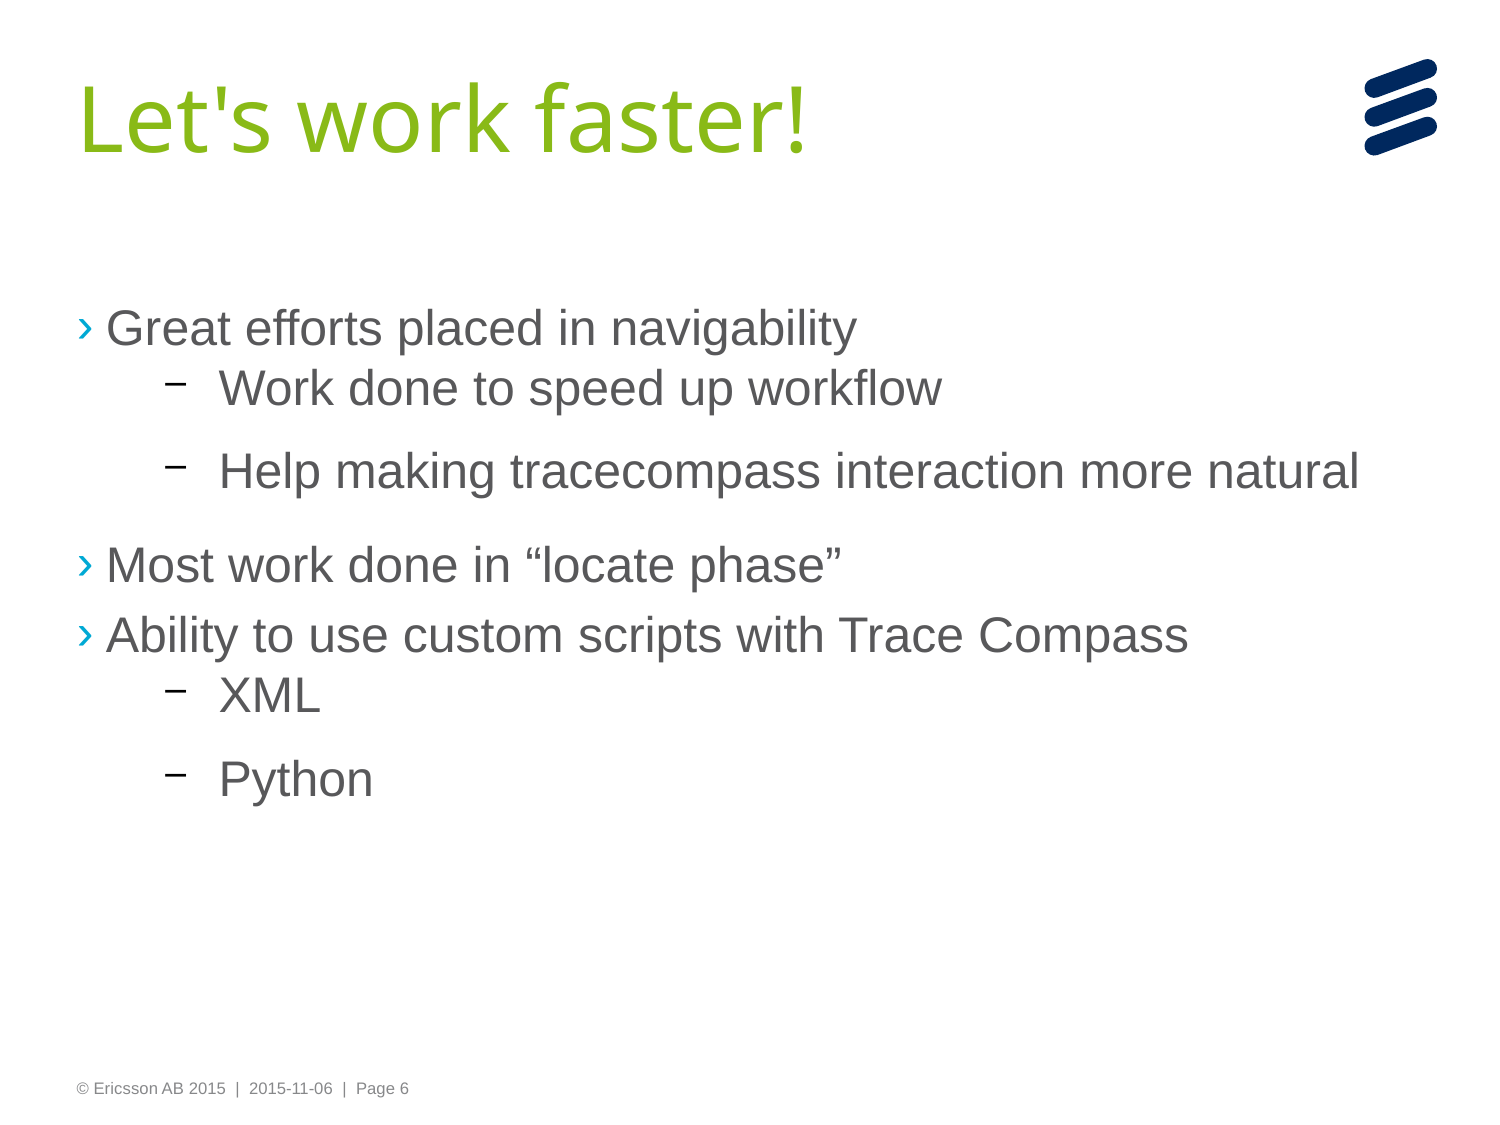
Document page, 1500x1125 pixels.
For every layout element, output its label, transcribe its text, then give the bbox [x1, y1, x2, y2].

title Let's work faster! [64, 39, 1294, 218]
list Great efforts placed in navigability Work done to speed up workflow Help making tracecompass interaction more natural Most work done in “locate phase” Ability to use custom scripts with Trace Compass XML Python [65, 295, 1436, 928]
